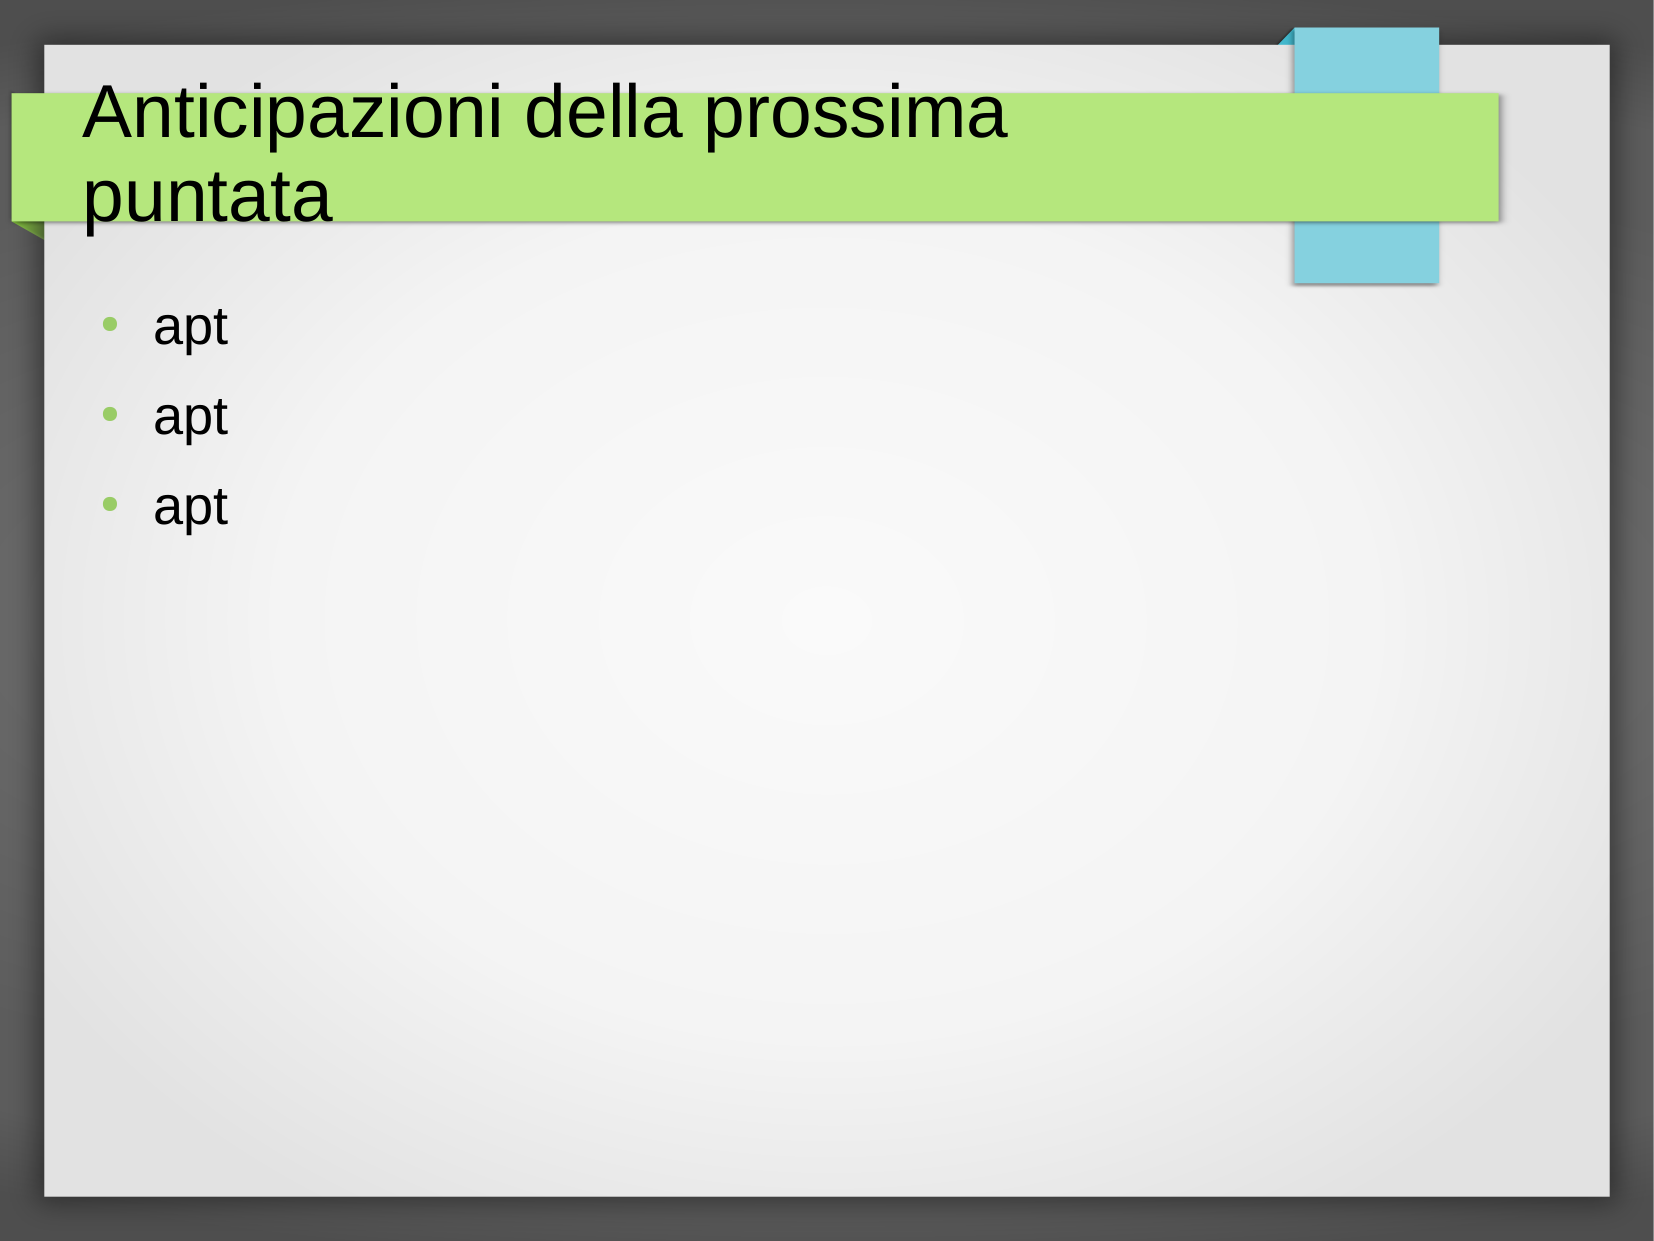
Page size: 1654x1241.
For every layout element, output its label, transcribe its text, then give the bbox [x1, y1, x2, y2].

picture [0, 0, 1654, 1241]
list apt apt apt [82, 295, 1571, 1015]
title Anticipazioni della prossima puntata [82, 69, 1264, 238]
